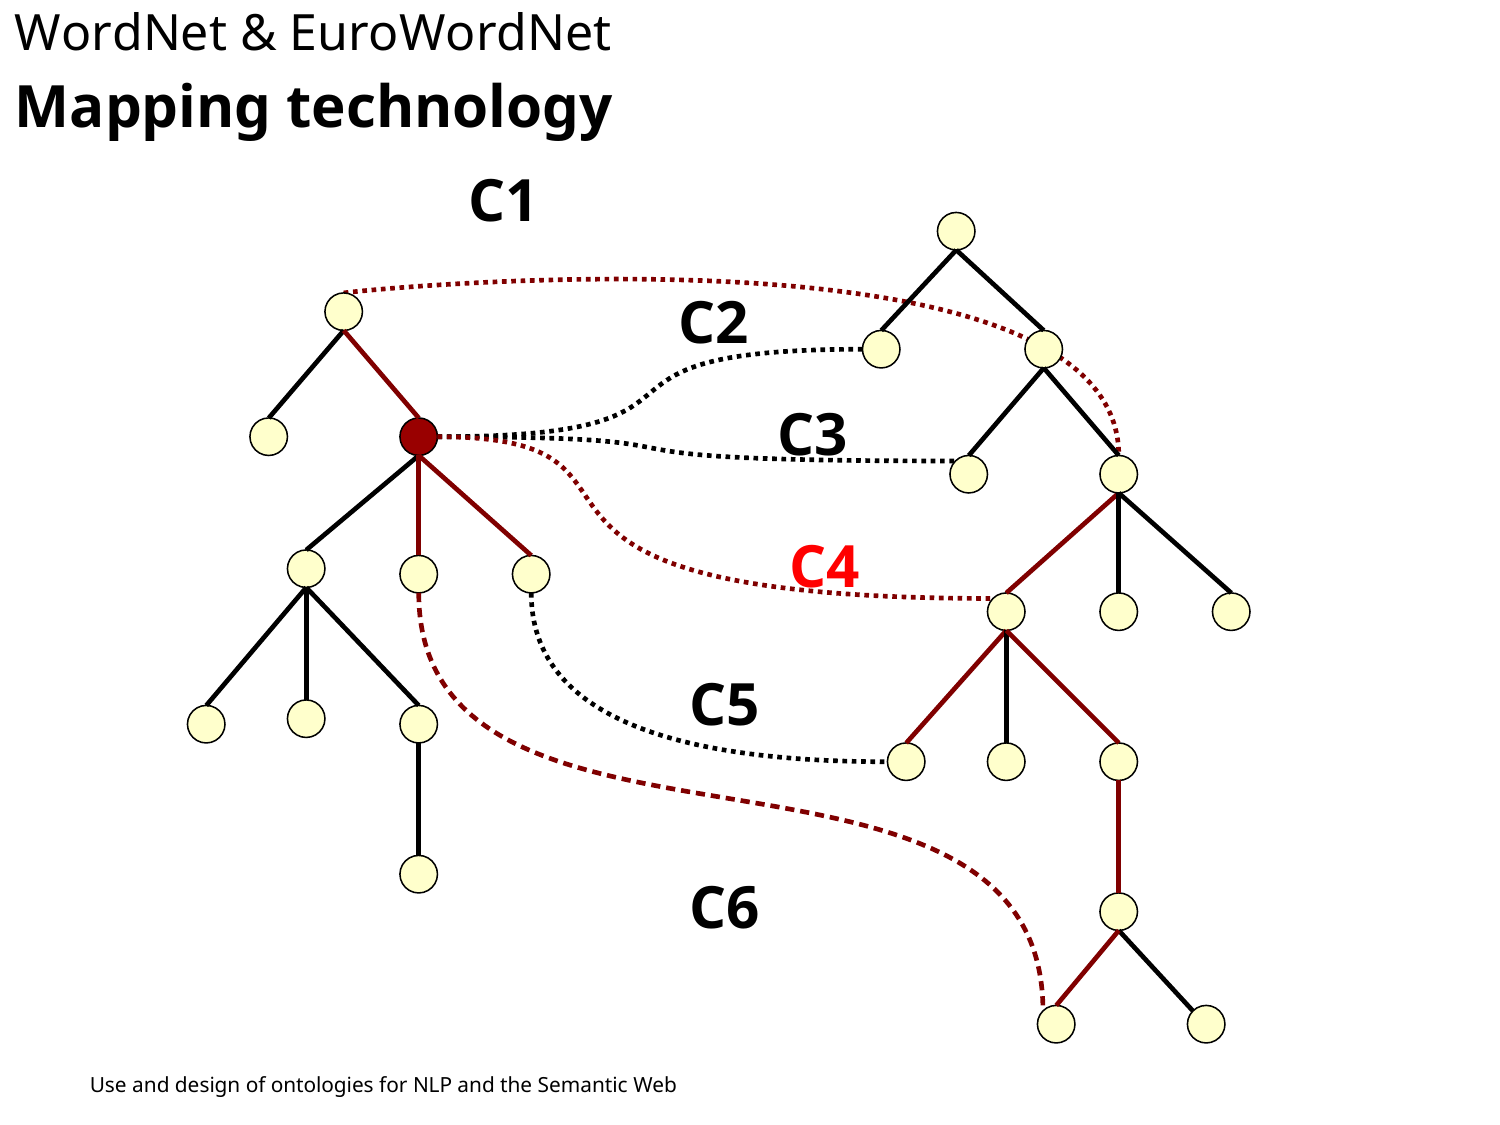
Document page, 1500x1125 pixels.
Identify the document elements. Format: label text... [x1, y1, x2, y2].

text_box [512, 555, 550, 593]
text_box [937, 212, 976, 250]
text_box [324, 292, 363, 330]
text_box [1099, 893, 1138, 930]
text_box [287, 700, 325, 738]
text_box [249, 418, 288, 456]
text_box [1212, 593, 1251, 631]
text_box [862, 330, 901, 368]
text_box C6 [674, 858, 775, 953]
text_box [399, 855, 438, 893]
text_box [1024, 330, 1063, 368]
text_box [1037, 1005, 1075, 1043]
title WordNet & EuroWordNet Mapping technology [0, 0, 1500, 142]
text_box [1099, 593, 1138, 631]
text_box [987, 743, 1026, 781]
text_box [949, 455, 988, 493]
text_box [187, 705, 226, 743]
text_box [287, 550, 325, 587]
text_box [1099, 743, 1138, 781]
text_box [887, 743, 925, 781]
text_box C3 [762, 385, 863, 481]
text_box C2 [664, 273, 765, 368]
text_box C4 [774, 517, 875, 613]
text_box [987, 593, 1026, 630]
text_box [1099, 455, 1138, 493]
text_box C5 [675, 655, 775, 751]
text_box [399, 418, 438, 456]
text_box [1187, 1005, 1225, 1043]
text_box [399, 705, 438, 743]
text_box [399, 555, 438, 593]
text_box C1 [453, 151, 554, 246]
